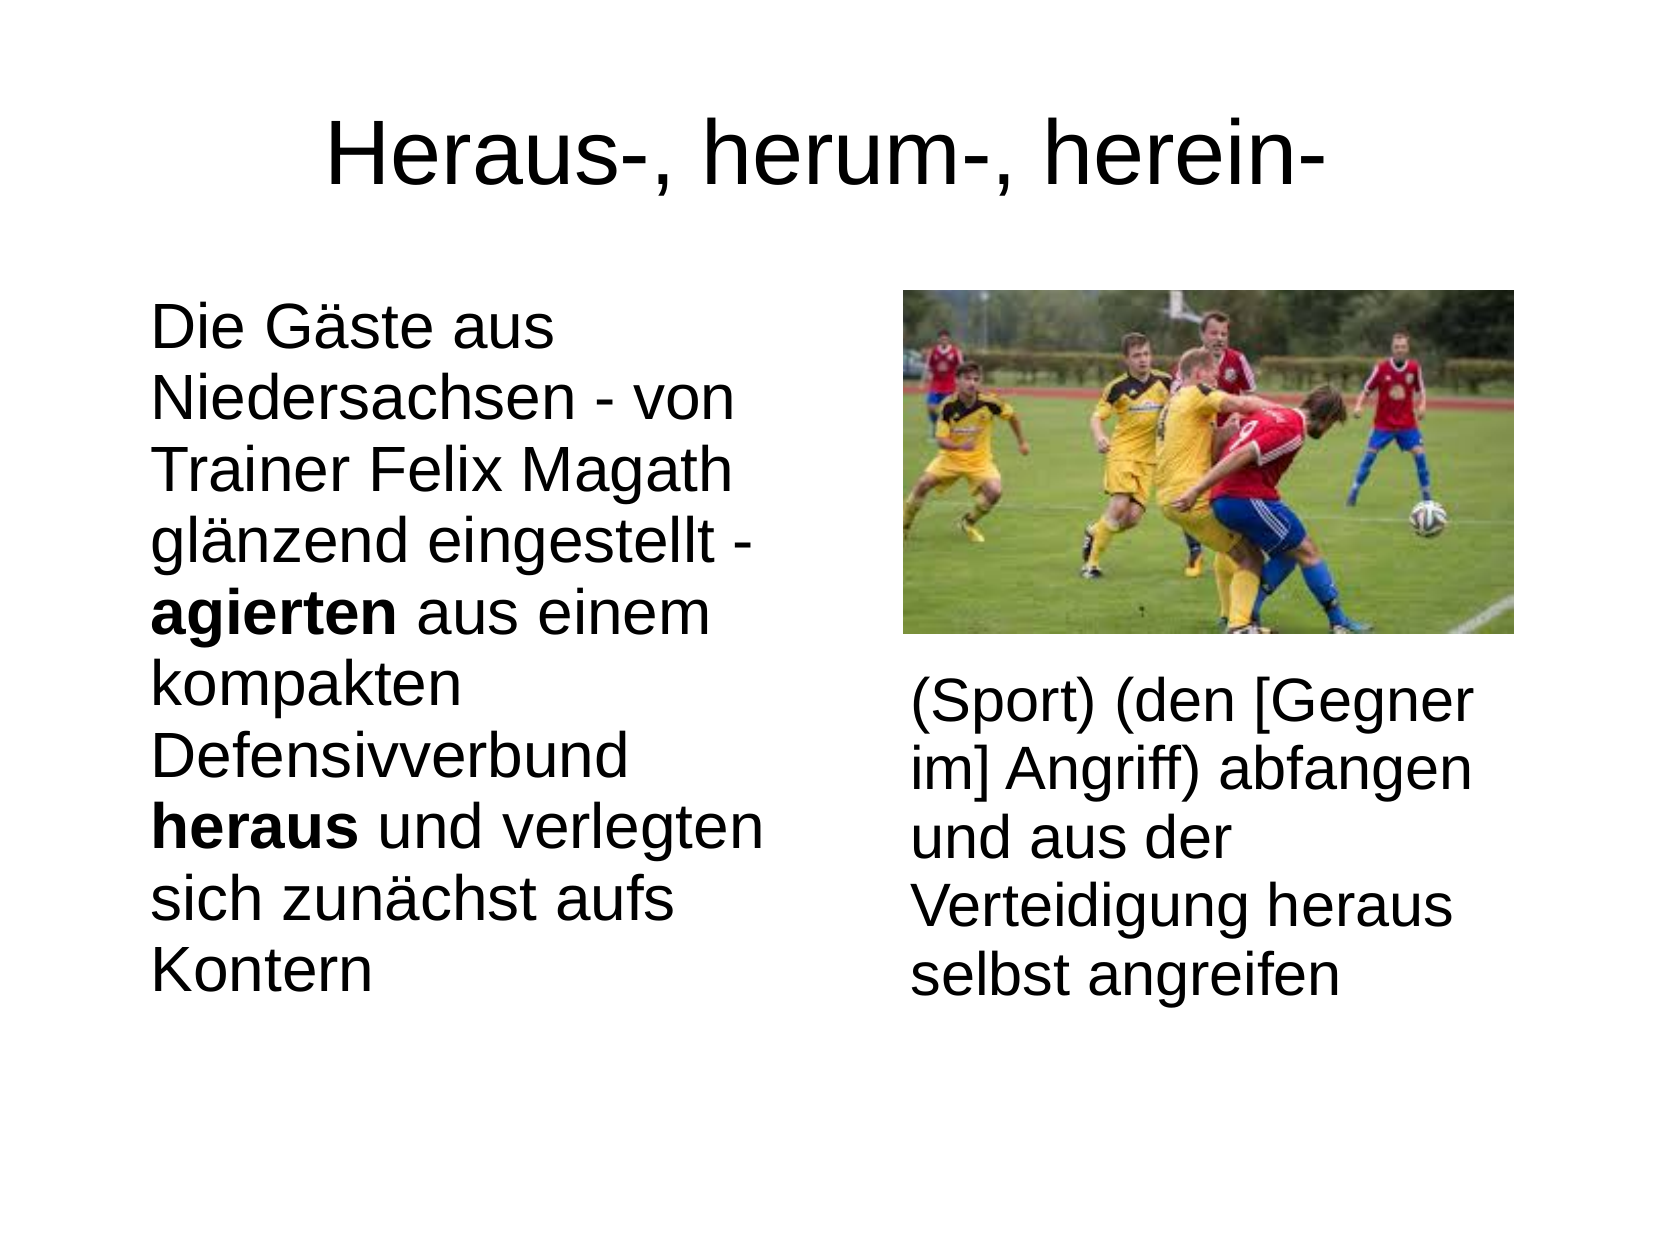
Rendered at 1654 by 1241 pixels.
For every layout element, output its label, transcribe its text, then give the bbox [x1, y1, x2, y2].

list (Sport) (den [Gegner im] Angriff) abfangen und aus der Verteidigung heraus selbst angreifen [845, 665, 1572, 1009]
list Die Gäste aus Niedersachsen - von Trainer Felix Magath glänzend eingestellt - agierten aus einem kompakten Defensivverbund heraus und verlegten sich zunächst aufs Kontern [82, 290, 809, 1010]
picture [903, 290, 1514, 634]
title Heraus-, herum-, herein- [82, 49, 1571, 257]
